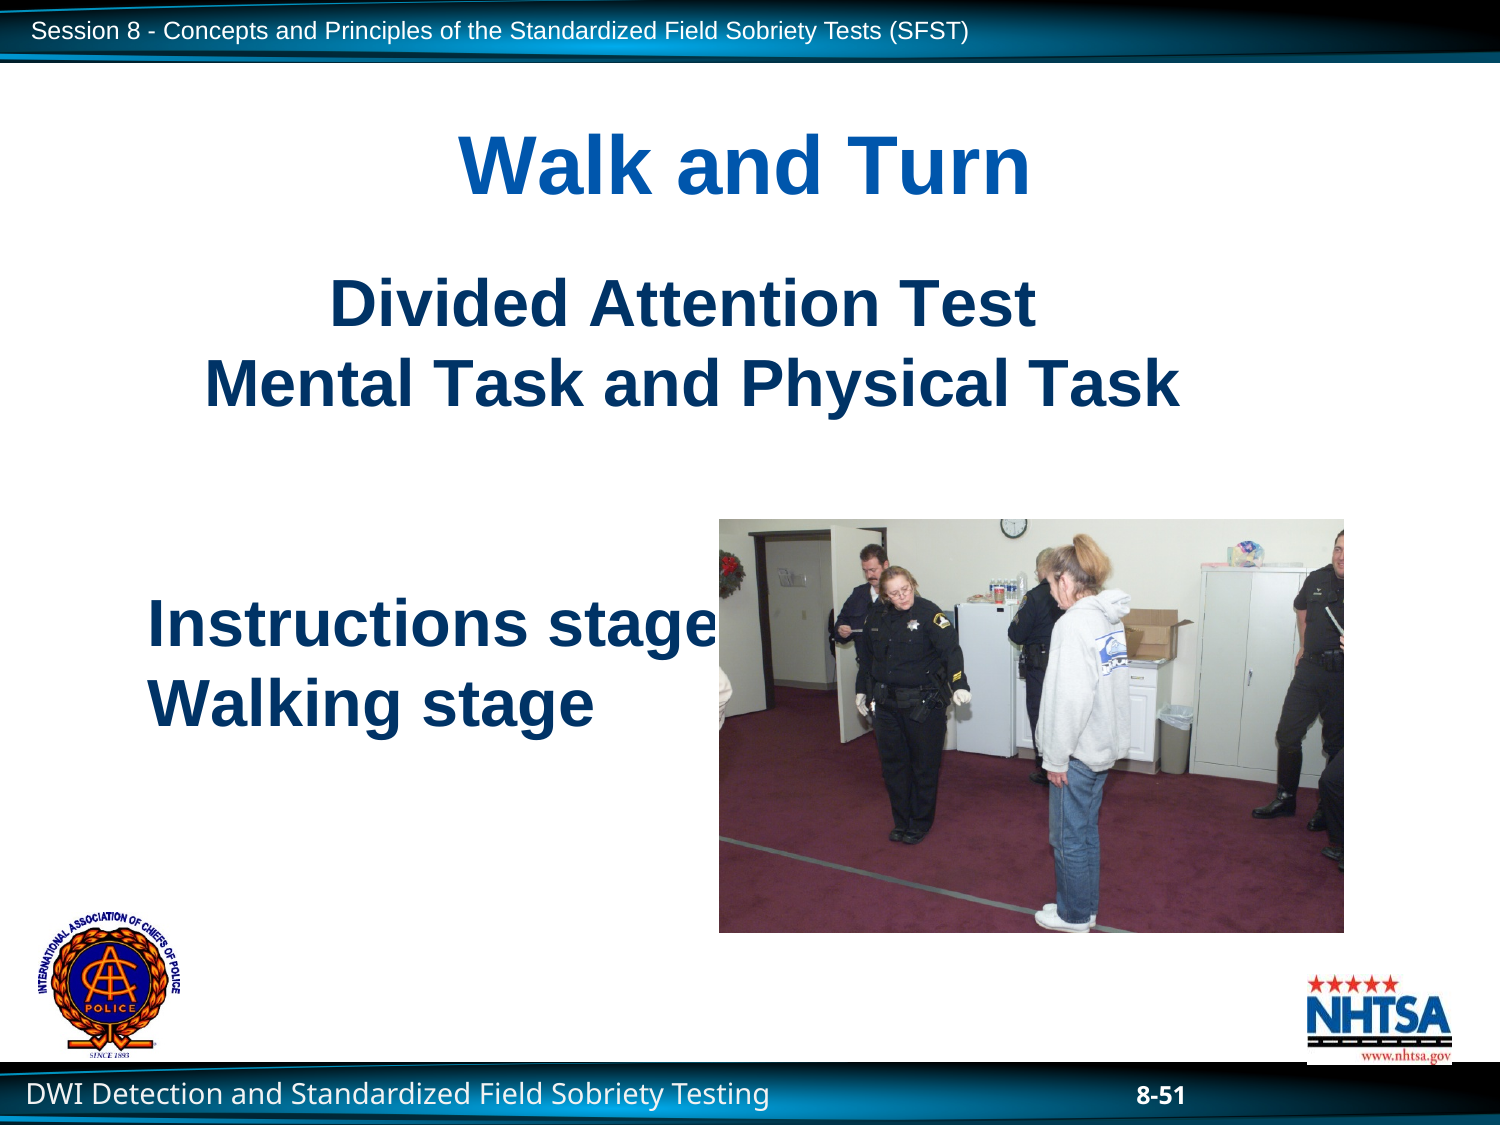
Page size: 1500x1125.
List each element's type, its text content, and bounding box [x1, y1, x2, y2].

title Walk and Turn [85, 111, 1406, 207]
text_box 8-51 [1121, 1067, 1471, 1125]
list Divided Attention Test Mental Task and Physical Task Instructions stage Walking stage [91, 259, 1409, 980]
picture [718, 518, 1344, 933]
